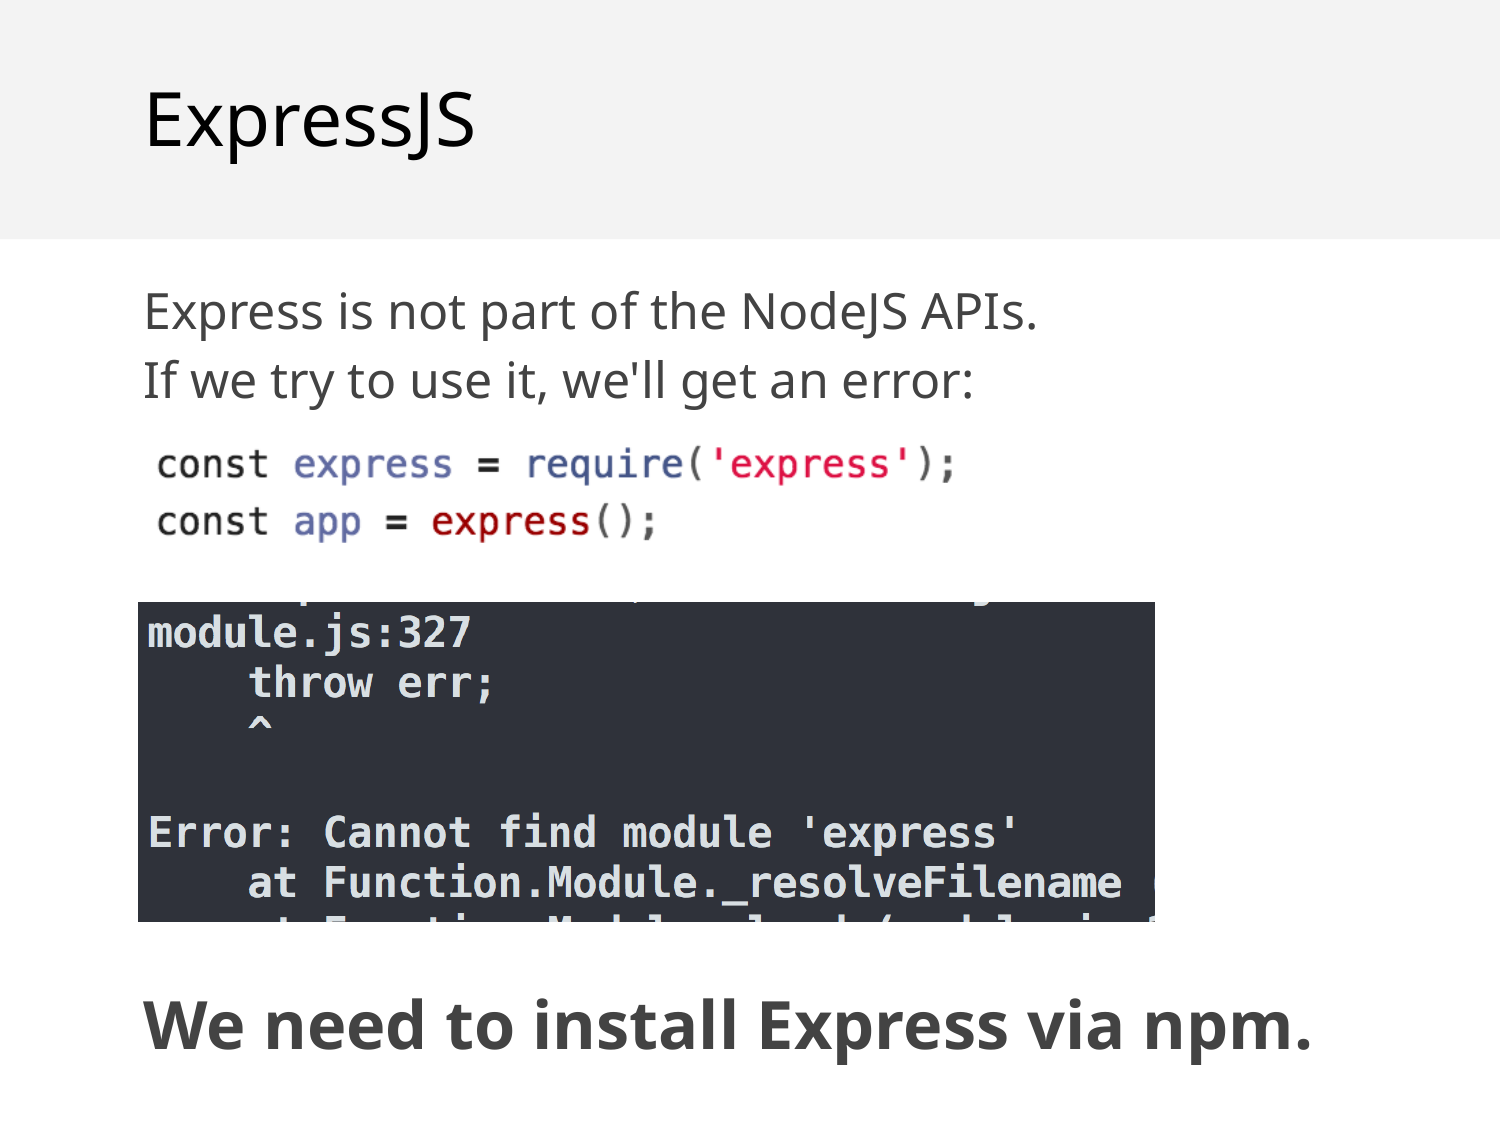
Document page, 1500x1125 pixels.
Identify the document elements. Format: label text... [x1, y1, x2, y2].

list We need to install Express via npm. [128, 955, 1372, 1071]
picture [128, 423, 1394, 575]
picture [138, 602, 1155, 922]
list Express is not part of the NodeJS APIs. If we try to use it, we'll get an error: [128, 255, 1372, 371]
title ExpressJS [128, 56, 1372, 183]
